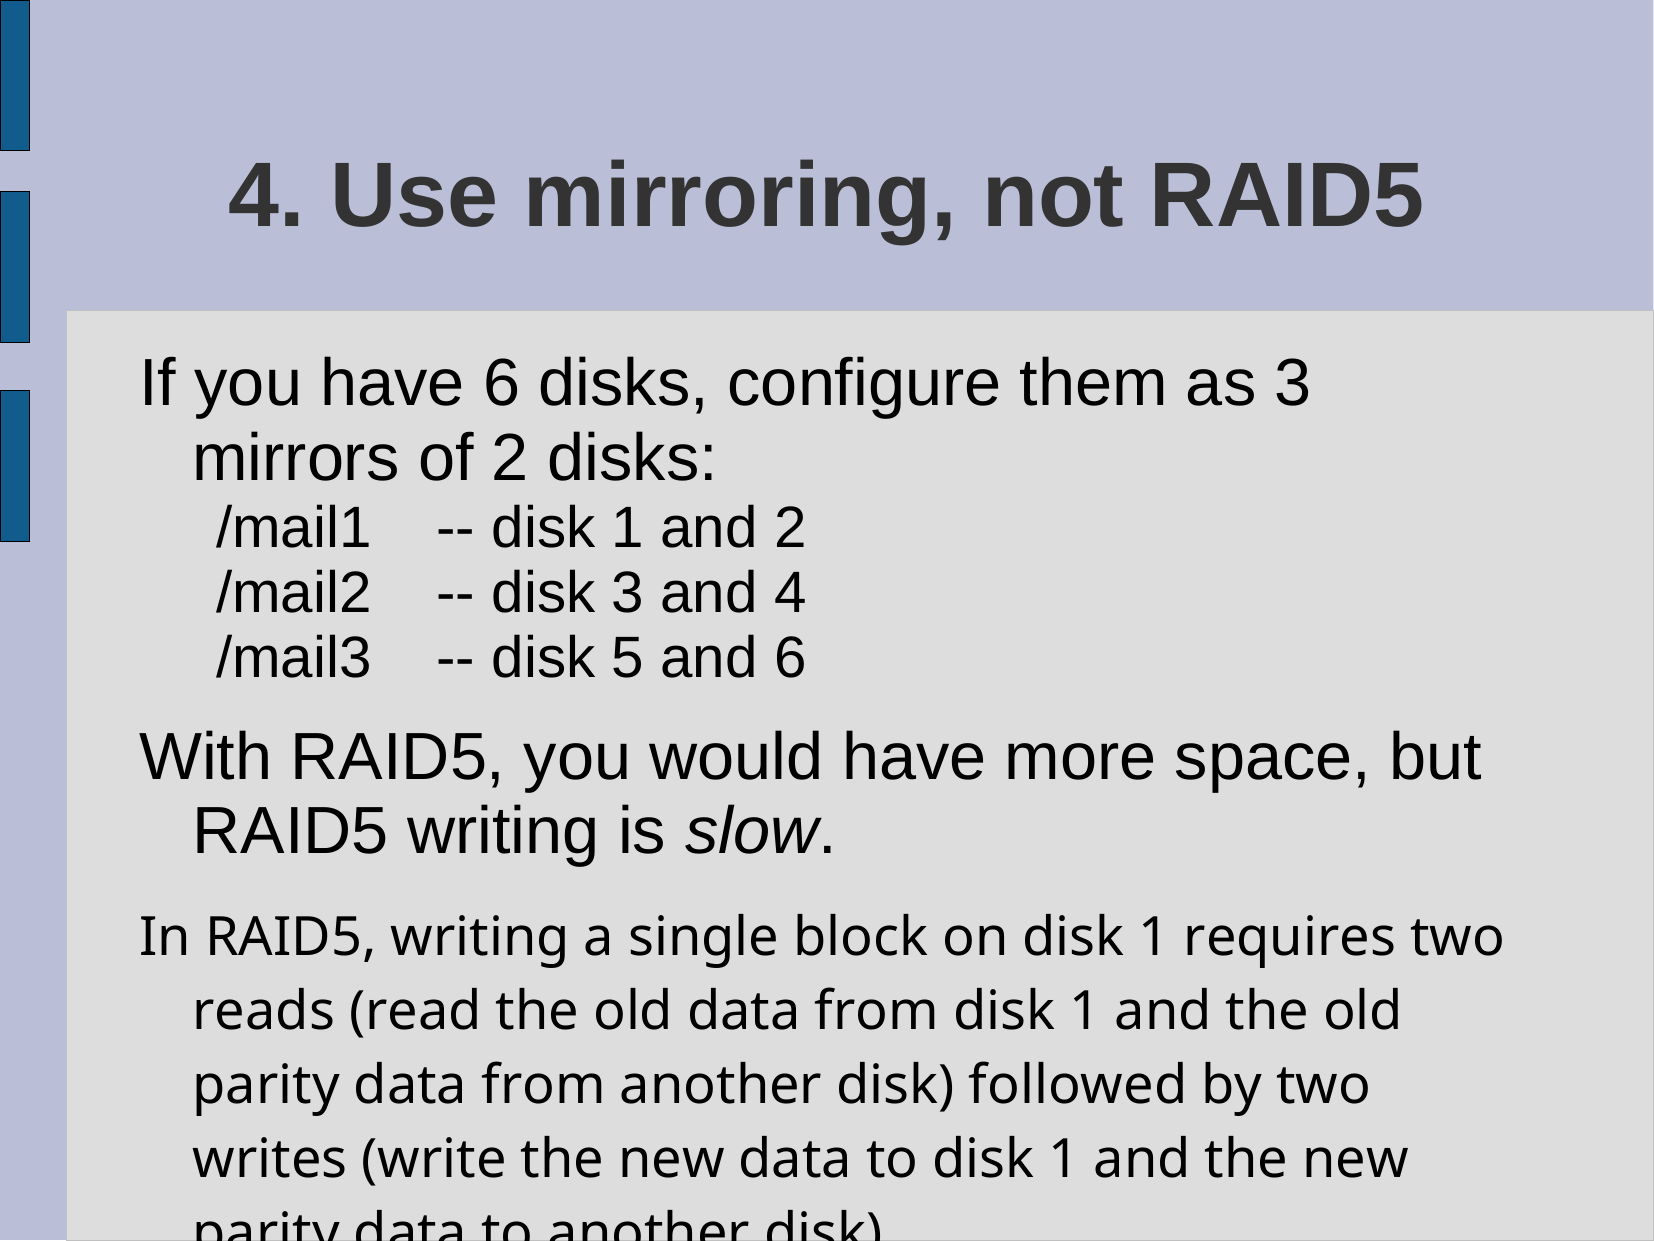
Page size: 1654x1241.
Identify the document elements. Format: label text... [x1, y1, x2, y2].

list If you have 6 disks, configure them as 3 mirrors of 2 disks: /mail1 -- disk 1 and 2 /mail2 -- disk 3 and 4 /mail3 -- disk 5 and 6 With RAID5, you would have more space, but RAID5 writing is slow. In RAID5, writing a single block on disk 1 requires two reads (read the old data from disk 1 and the old parity data from another disk) followed by two writes (write the new data to disk 1 and the new parity data to another disk). [121, 344, 1534, 1213]
chart [295, 767, 1300, 945]
title 4. Use mirroring, not RAID5 [121, 91, 1534, 299]
